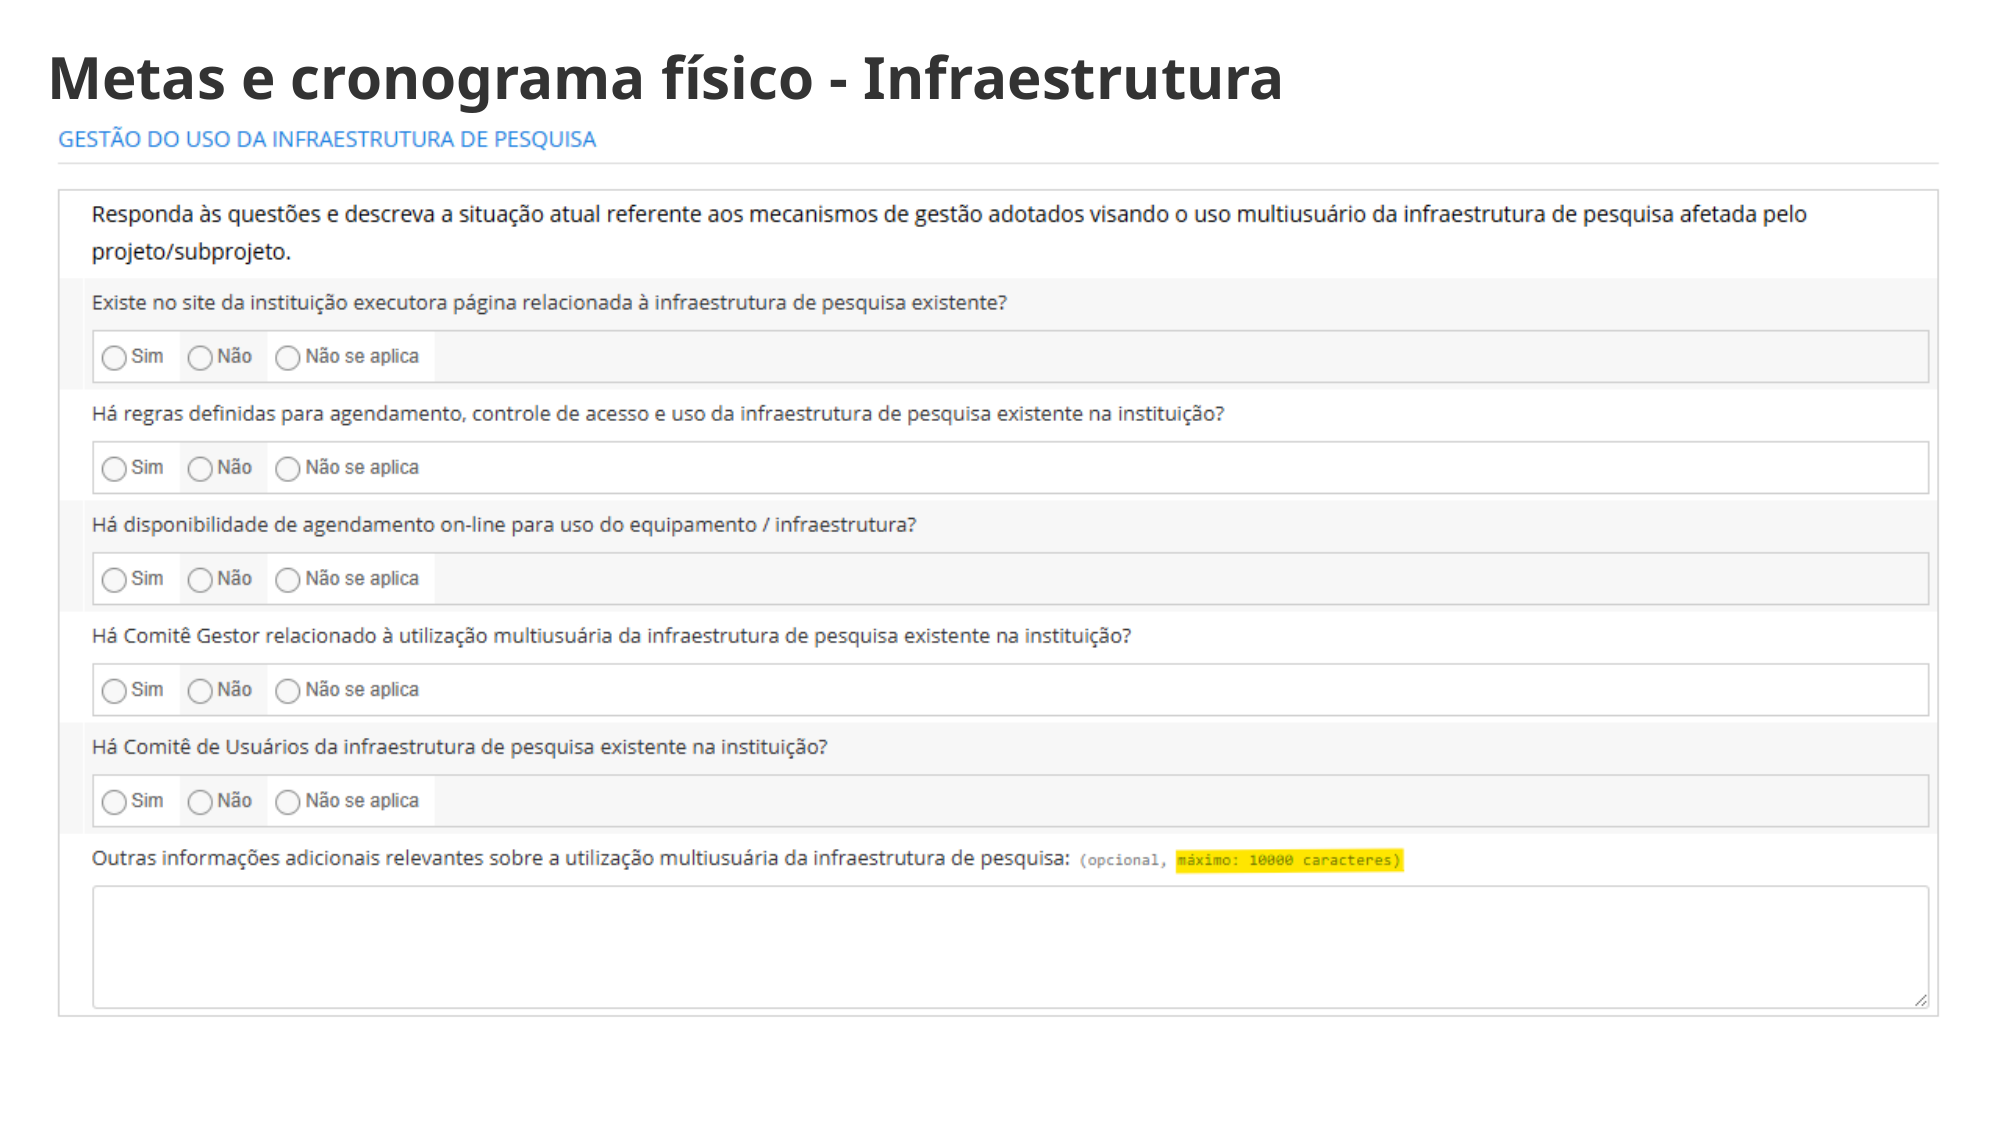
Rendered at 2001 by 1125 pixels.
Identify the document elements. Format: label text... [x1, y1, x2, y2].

title Metas e cronograma físico - Infraestrutura [32, 29, 1982, 120]
picture [52, 119, 1947, 1028]
